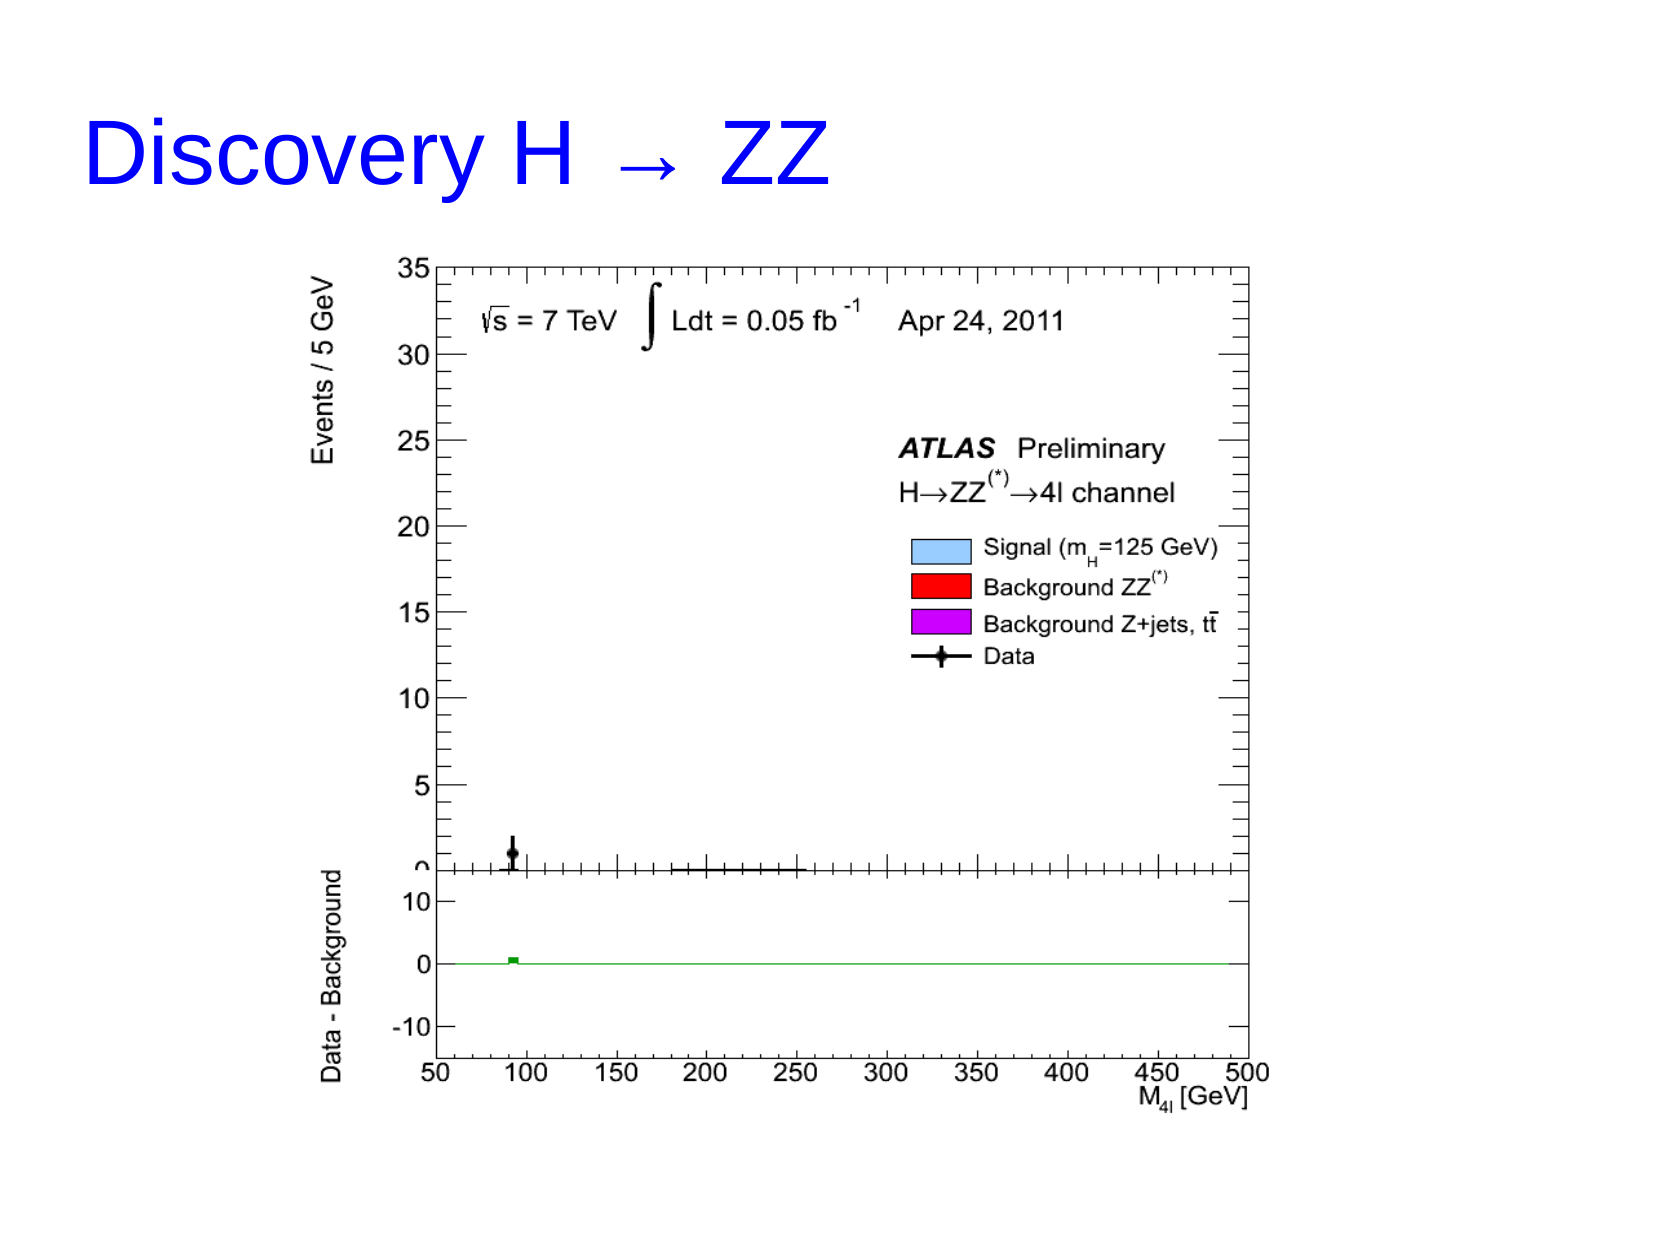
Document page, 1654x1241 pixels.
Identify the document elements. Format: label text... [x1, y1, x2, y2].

title Discovery H → ZZ [82, 49, 916, 257]
picture [272, 236, 1300, 1183]
